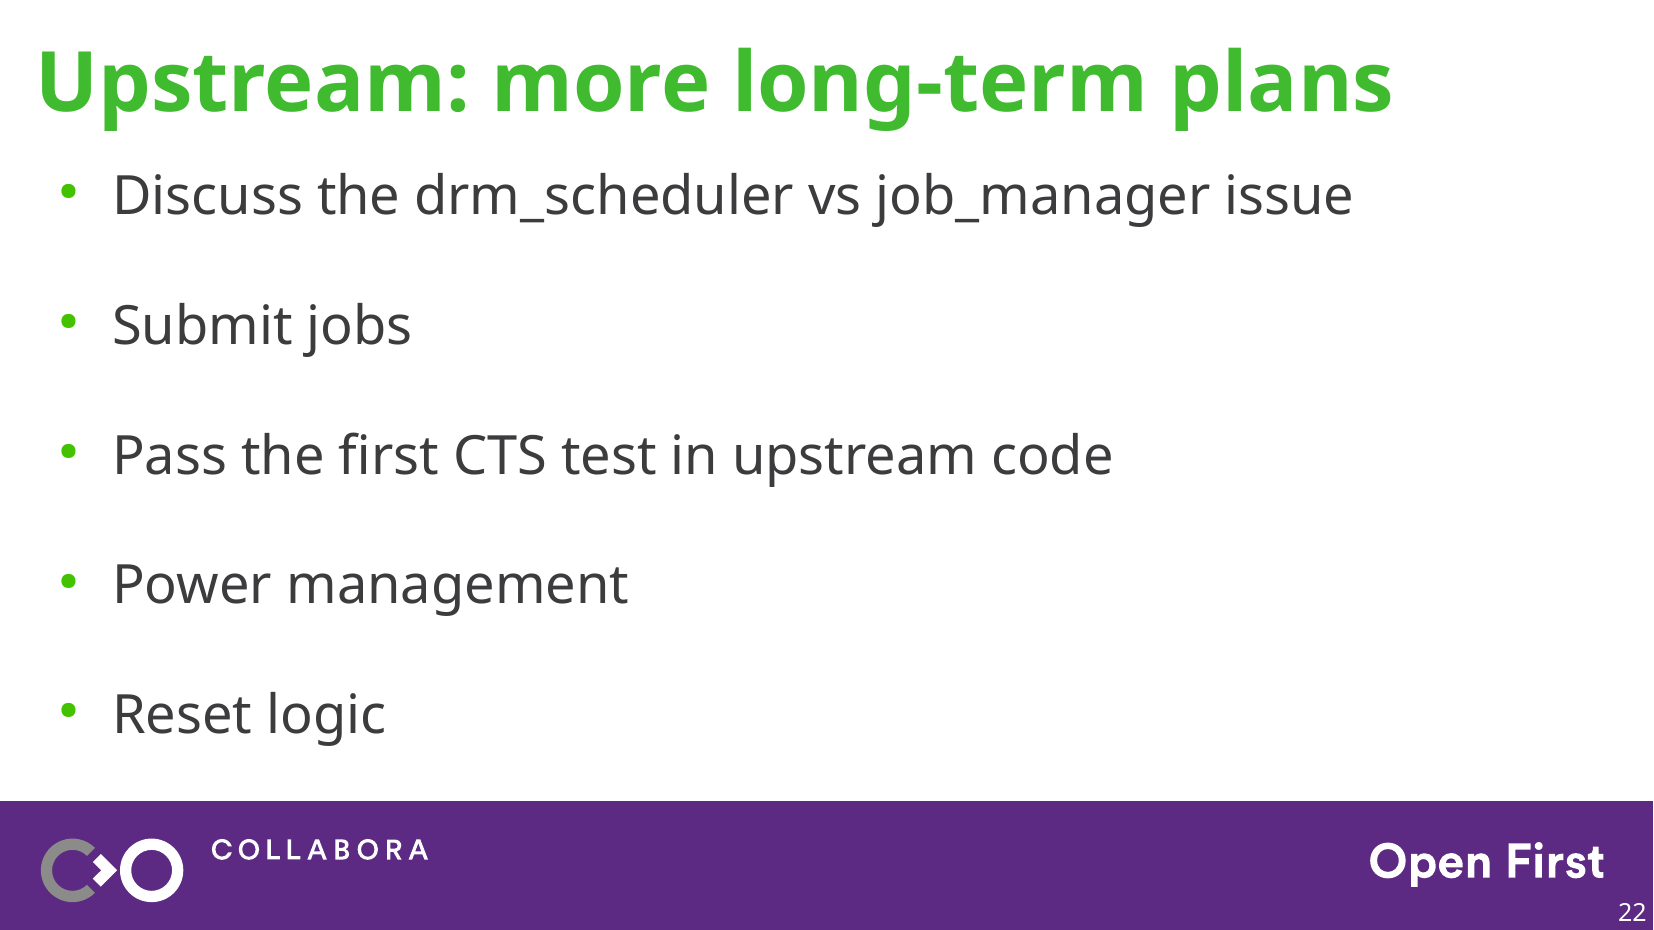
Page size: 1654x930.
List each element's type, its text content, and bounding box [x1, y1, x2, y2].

list Discuss the drm_scheduler vs job_manager issue Submit jobs Pass the first CTS test in upstream code Power management Reset logic [41, 160, 1613, 804]
title Upstream: more long-term plans [35, 28, 1608, 192]
